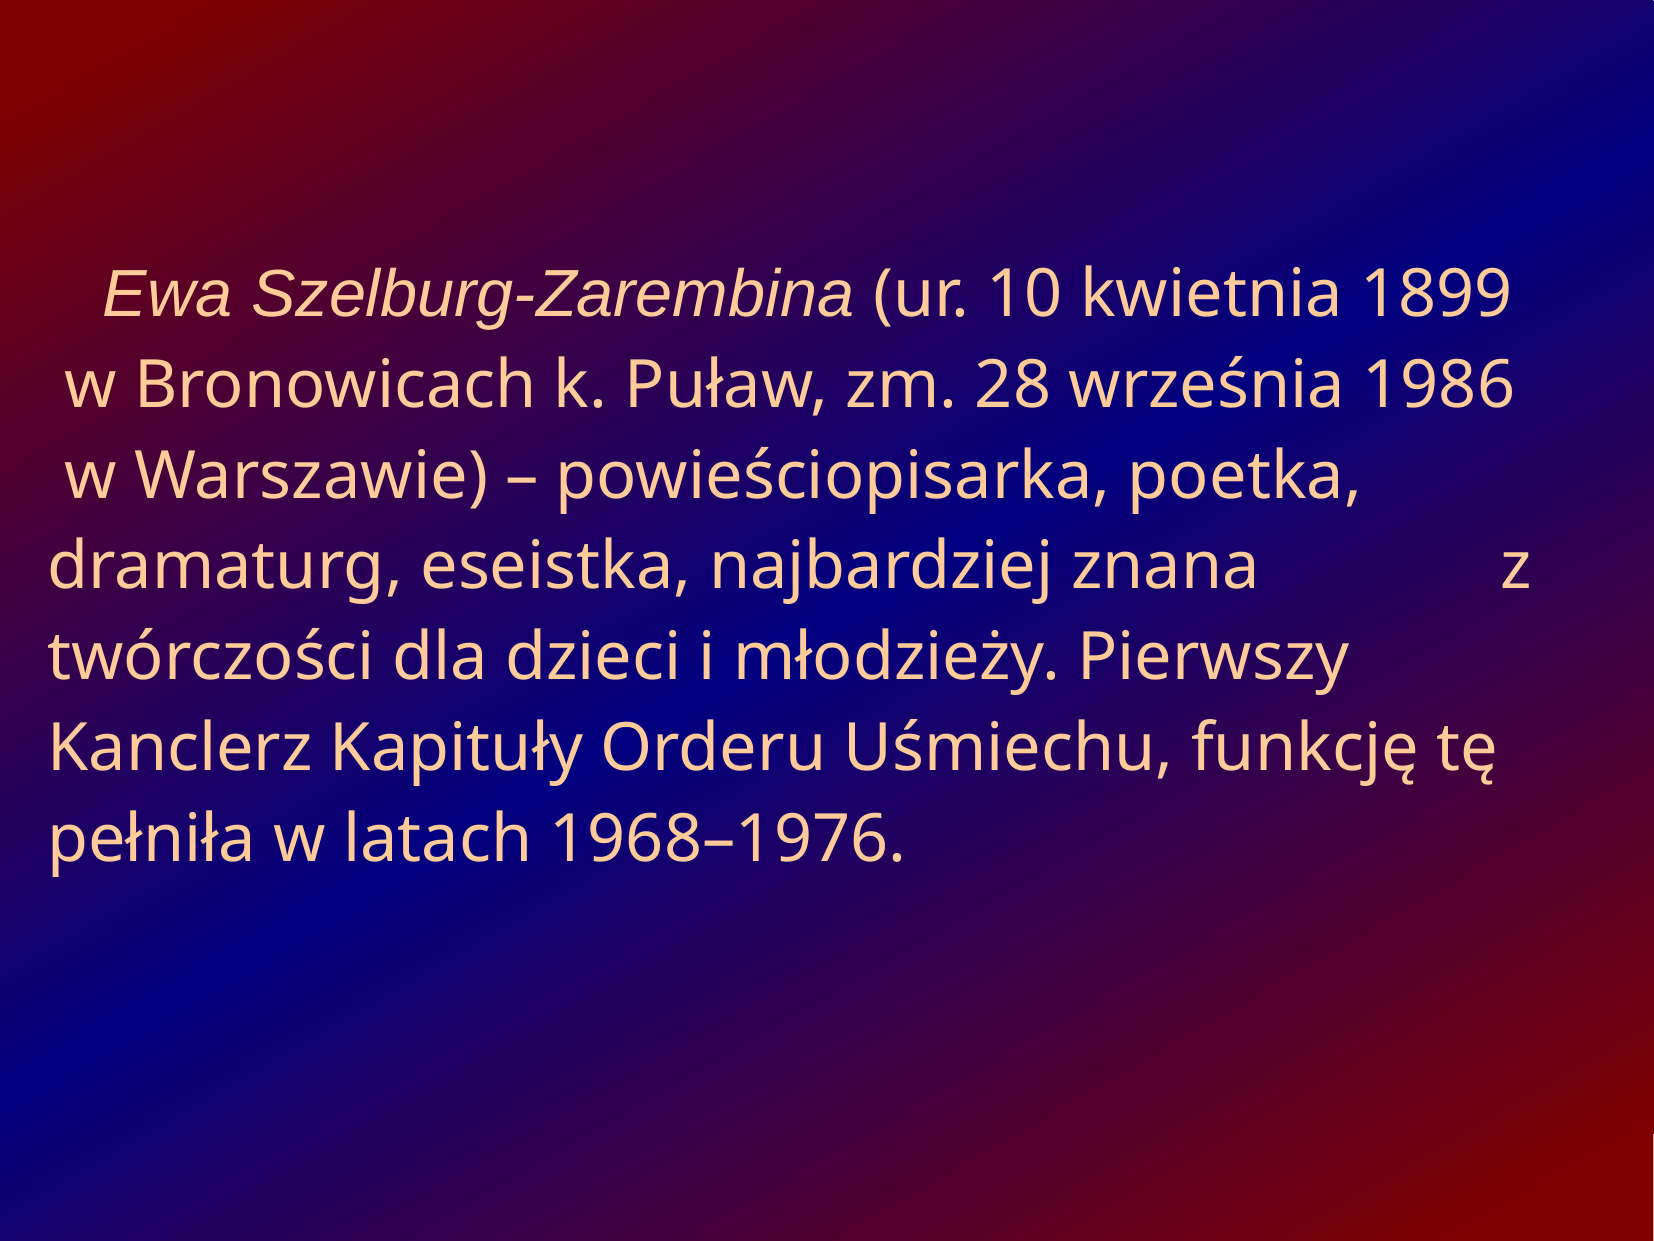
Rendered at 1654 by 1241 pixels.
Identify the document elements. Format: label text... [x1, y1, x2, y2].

subtitle Ewa Szelburg-Zarembina (ur. 10 kwietnia 1899 w Bronowicach k. Puław, zm. 28 września 1986 w Warszawie) – powieściopisarka, poetka, dramaturg, eseistka, najbardziej znana z twórczości dla dzieci i młodzieży. Pierwszy Kanclerz Kapituły Orderu Uśmiechu, funkcję tę pełniła w latach 1968–1976. [47, 33, 1536, 1093]
